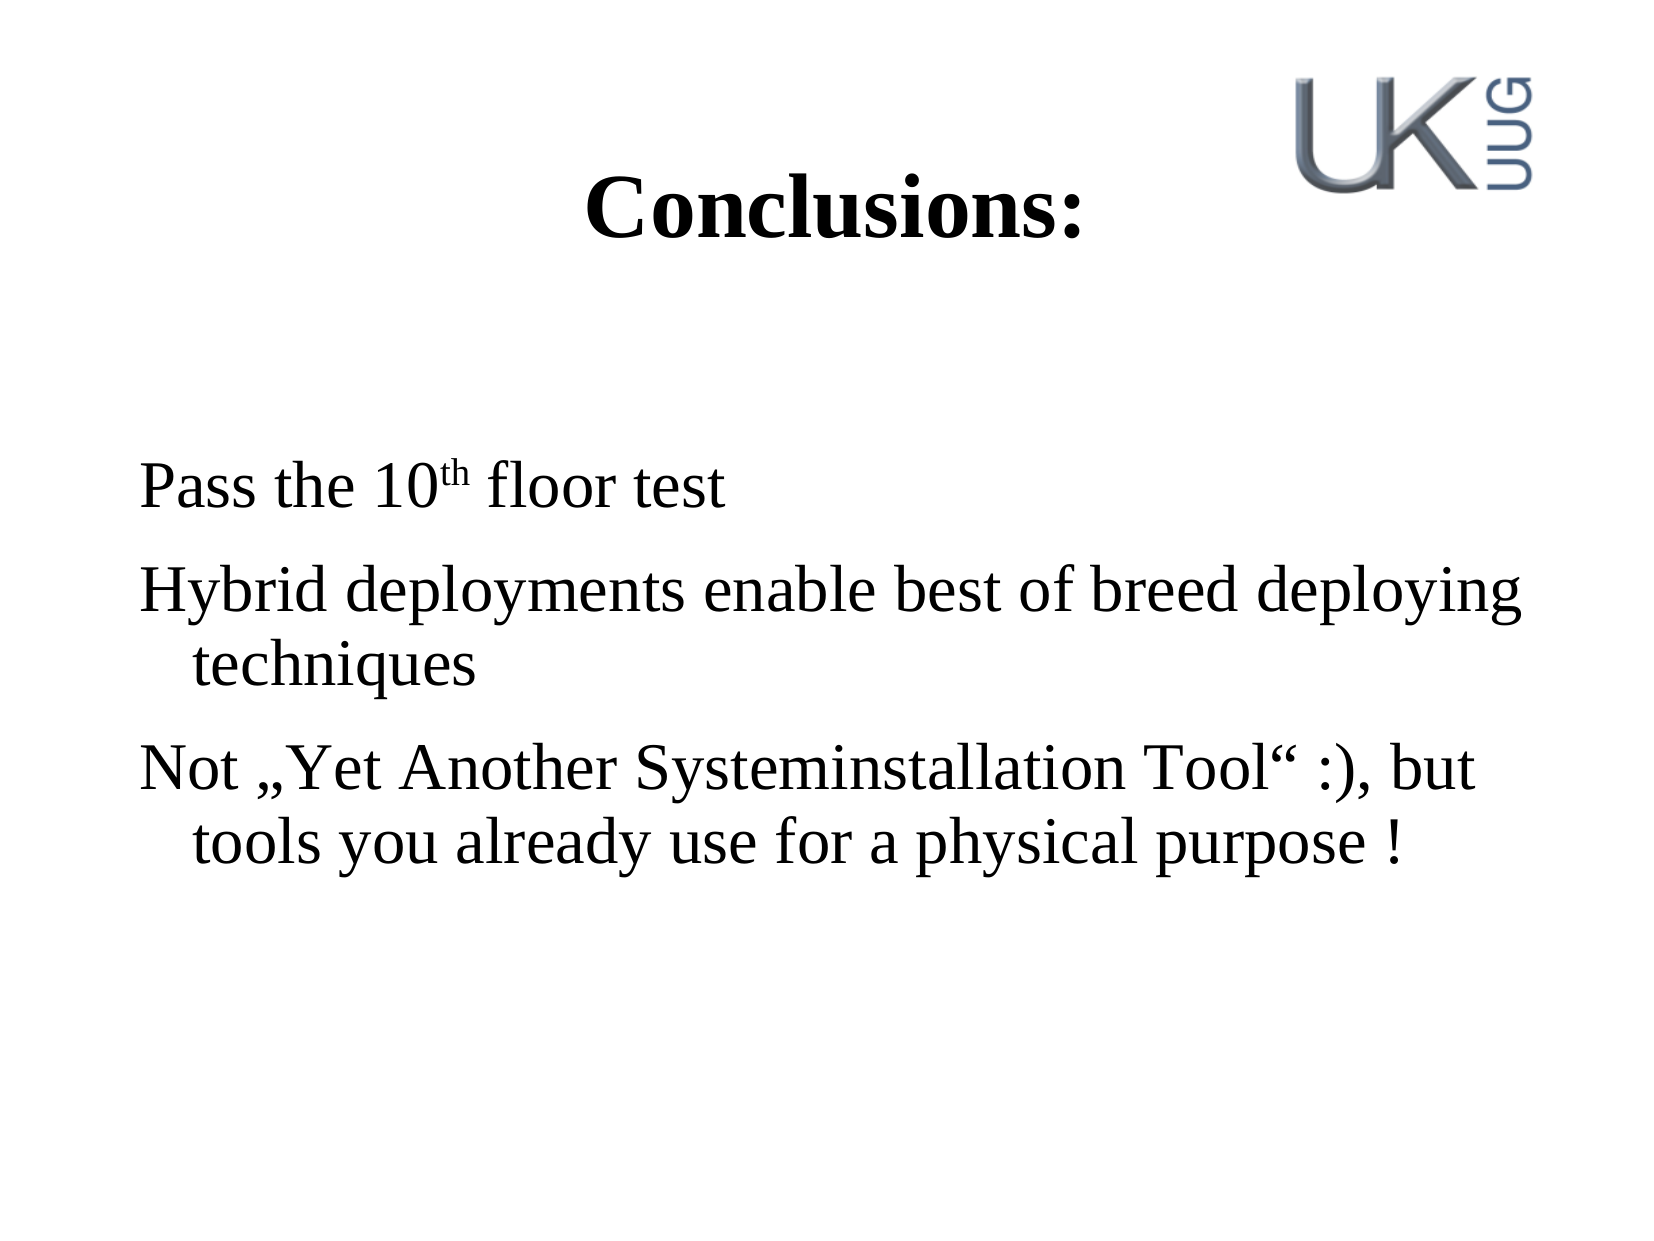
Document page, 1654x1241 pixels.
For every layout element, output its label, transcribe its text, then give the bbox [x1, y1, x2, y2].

list Pass the 10th floor test Hybrid deployments enable best of breed deploying techniques Not „Yet Another Systeminstallation Tool“ :), but tools you already use for a physical purpose ! [121, 344, 1534, 1127]
title Conclusions: [121, 102, 1534, 311]
picture [1289, 74, 1538, 196]
